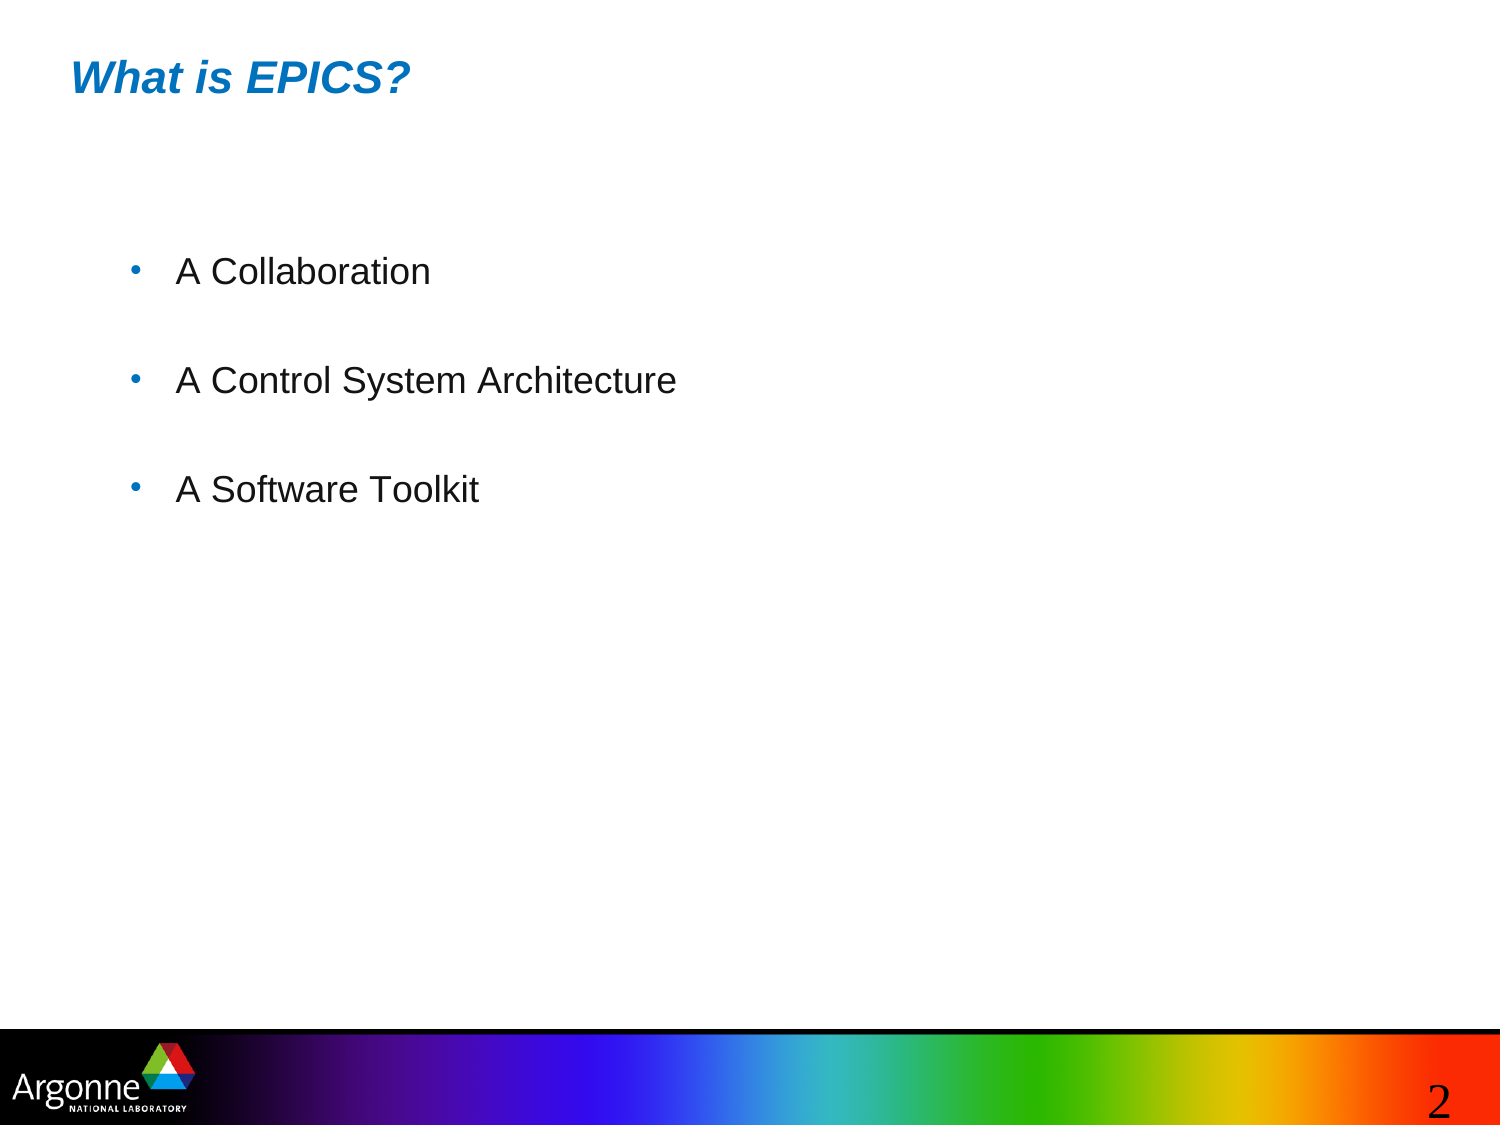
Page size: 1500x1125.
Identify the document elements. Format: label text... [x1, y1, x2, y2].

picture [0, 1029, 1500, 1125]
title What is EPICS? [55, 54, 1361, 112]
list A Collaboration A Control System Architecture A Software Toolkit [114, 239, 1459, 574]
